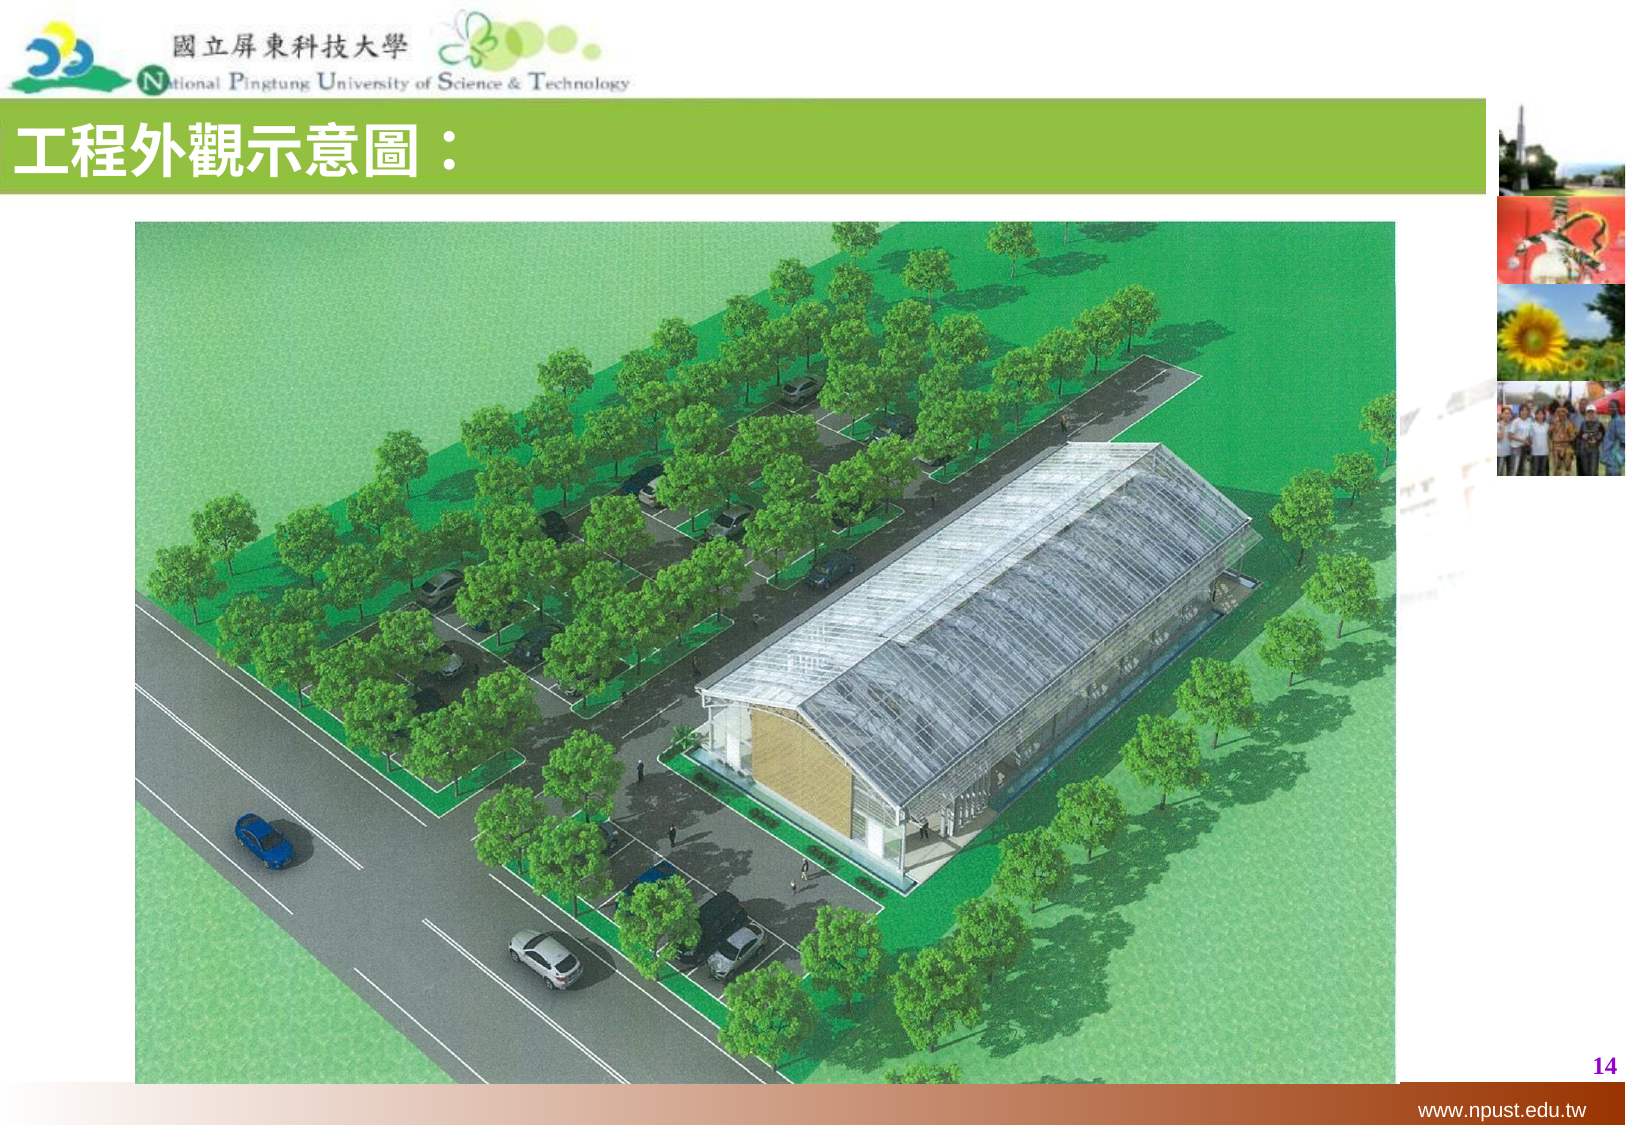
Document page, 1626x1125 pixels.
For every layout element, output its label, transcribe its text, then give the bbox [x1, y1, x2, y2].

picture [0, 0, 1486, 1084]
title 工程外觀示意圖： [5, 101, 1503, 197]
picture [1497, 101, 1626, 476]
